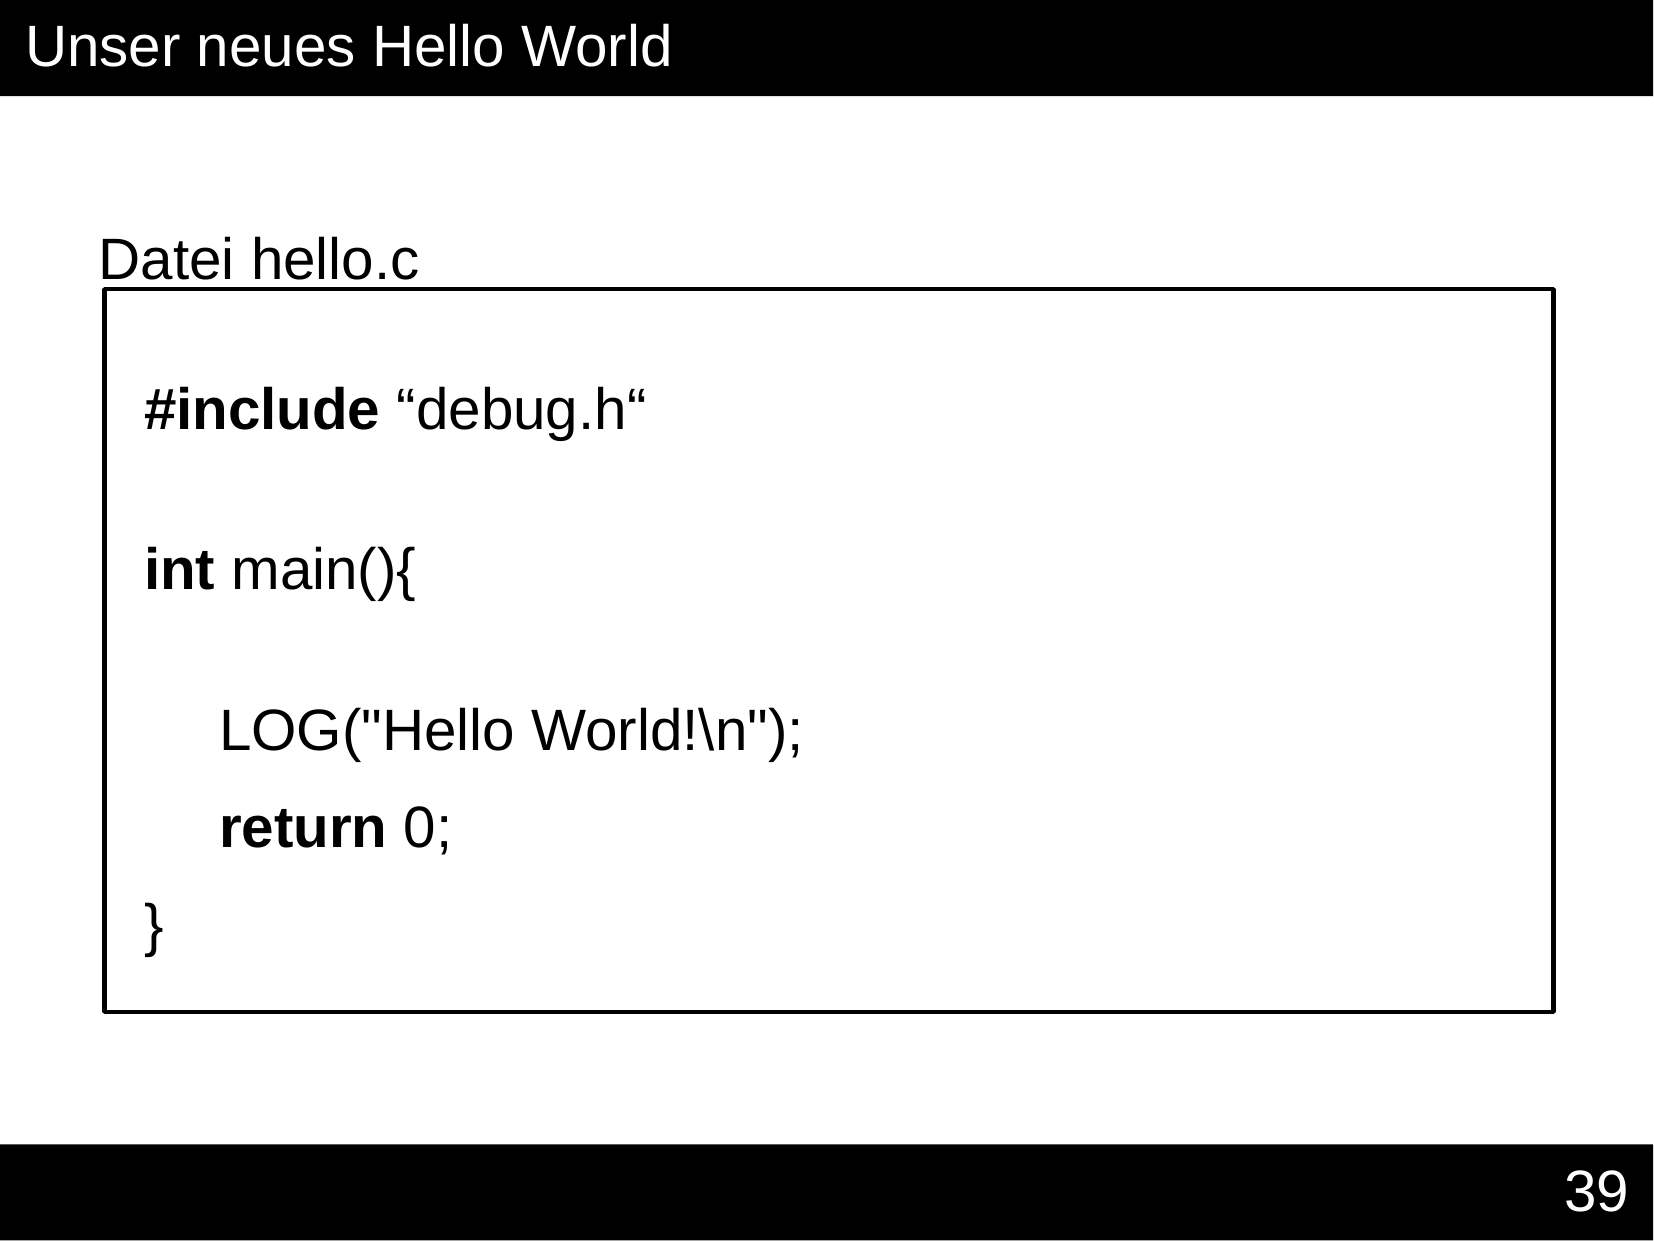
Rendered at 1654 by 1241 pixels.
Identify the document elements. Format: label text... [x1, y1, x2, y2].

text_box Unser neues Hello World [10, 6, 767, 94]
text_box #include “debug.h“ int main(){ LOG("Hello World!\n"); return 0; } [104, 289, 1554, 1013]
text_box Datei hello.c [83, 187, 784, 275]
